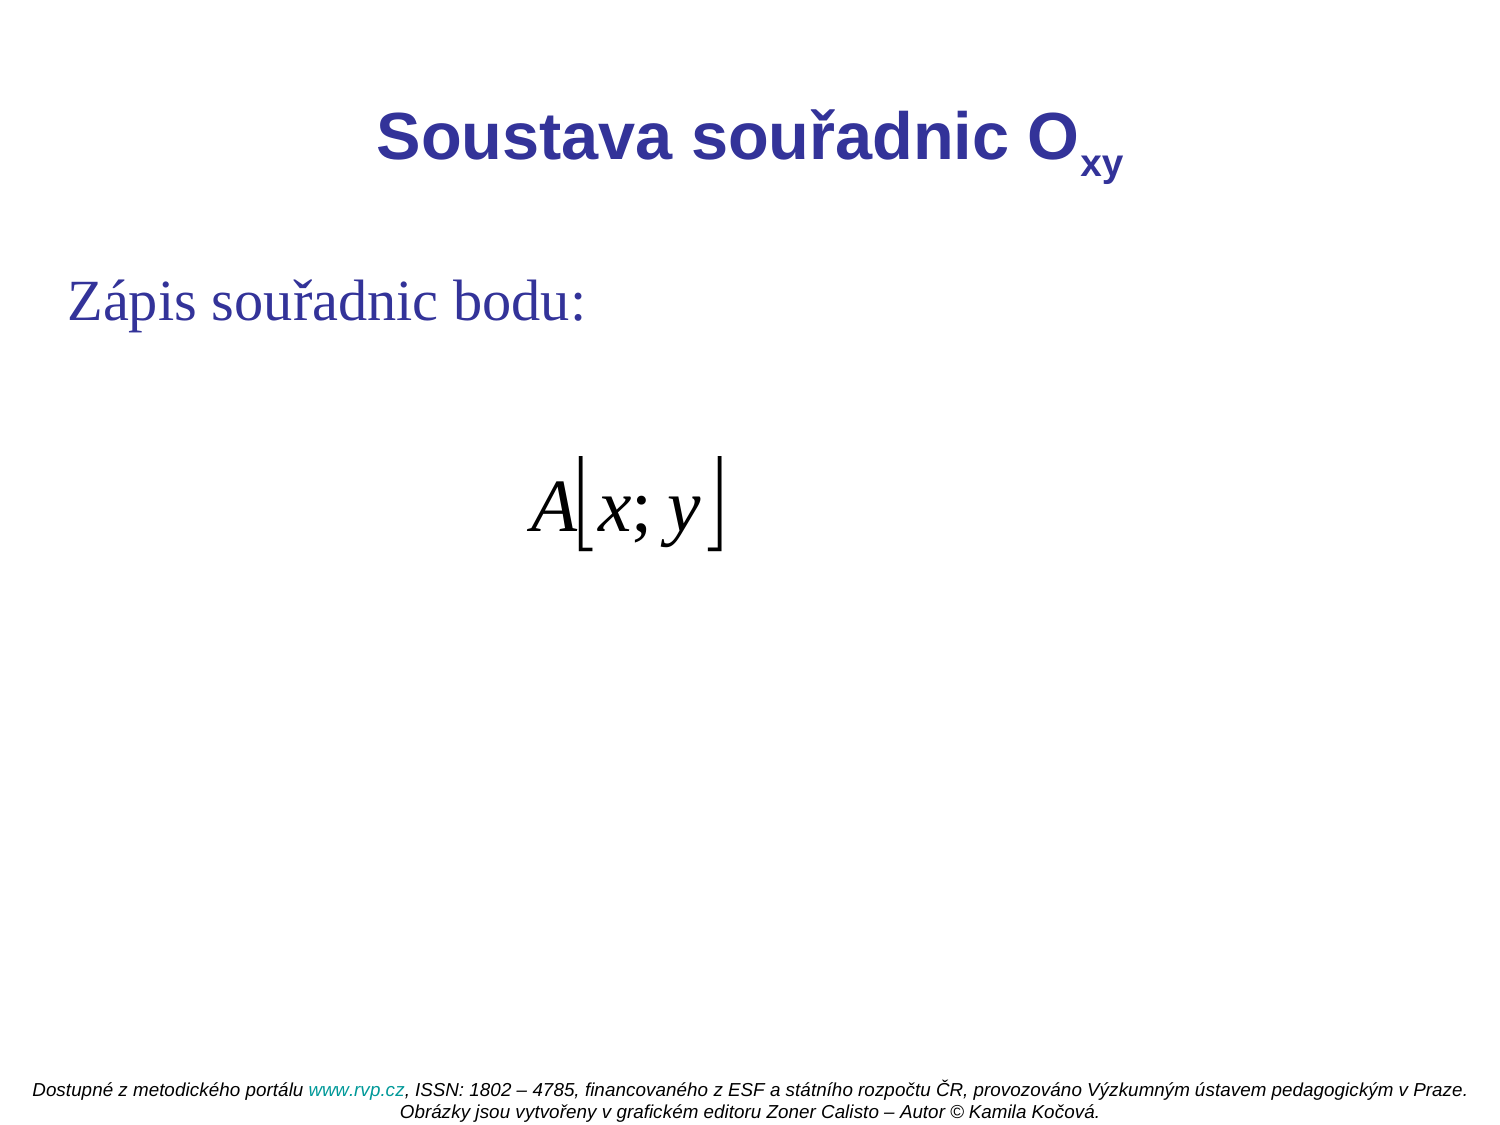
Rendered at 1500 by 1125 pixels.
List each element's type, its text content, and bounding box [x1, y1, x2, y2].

text_box Dostupné z metodického portálu www.rvp.cz, ISSN: 1802 – 4785, financovaného z ESF a státního rozpočtu ČR, provozováno Výzkumným ústavem pedagogickým v Praze. Obrázky jsou vytvořeny v grafickém editoru Zoner Calisto – Autor © Kamila Kočová. [0, 1070, 1500, 1125]
text_box Soustava souřadnic Oxy [75, 45, 1426, 233]
chart [513, 456, 734, 563]
text_box Zápis souřadnic bodu: [53, 254, 691, 410]
